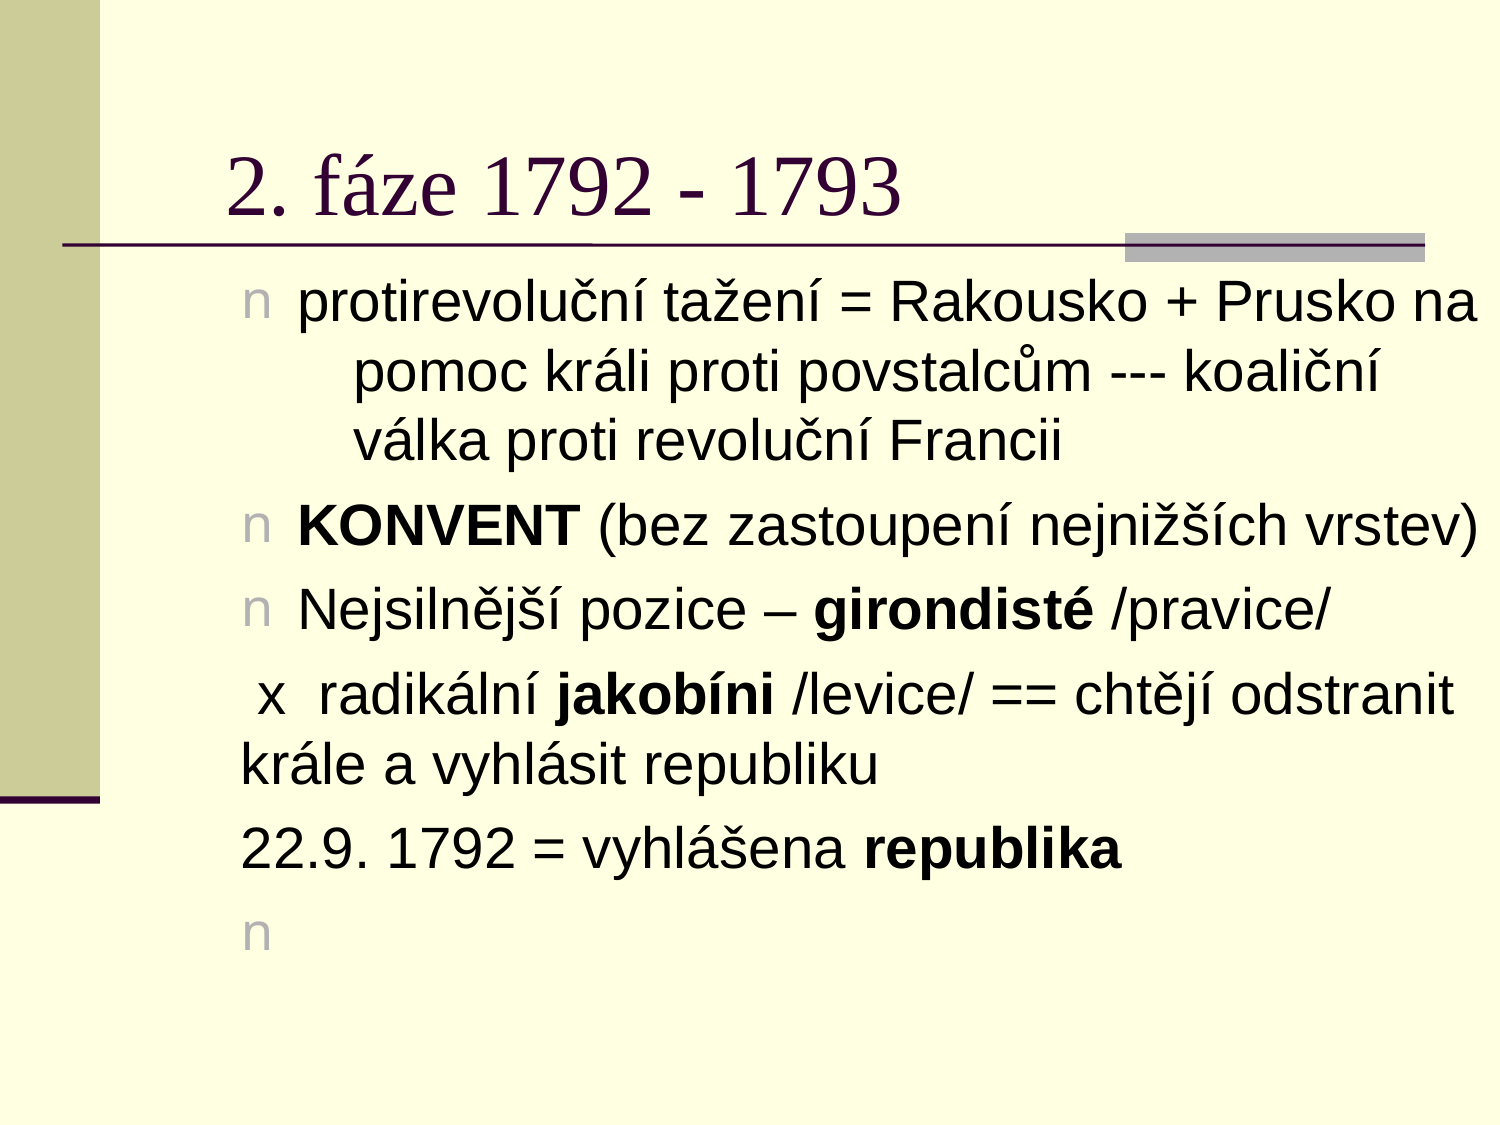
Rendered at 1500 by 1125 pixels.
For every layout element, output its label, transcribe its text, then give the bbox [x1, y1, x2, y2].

list protirevoluční tažení = Rakousko + Prusko na pomoc králi proti povstalcům --- koaliční válka proti revoluční Francii KONVENT (bez zastoupení nejnižších vrstev) Nejsilnější pozice – girondisté /pravice/ x radikální jakobíni /levice/ == chtějí odstranit krále a vyhlásit republiku 22.9. 1792 = vyhlášena republika [225, 255, 1500, 999]
title 2. fáze 1792 - 1793 [225, 45, 1500, 234]
